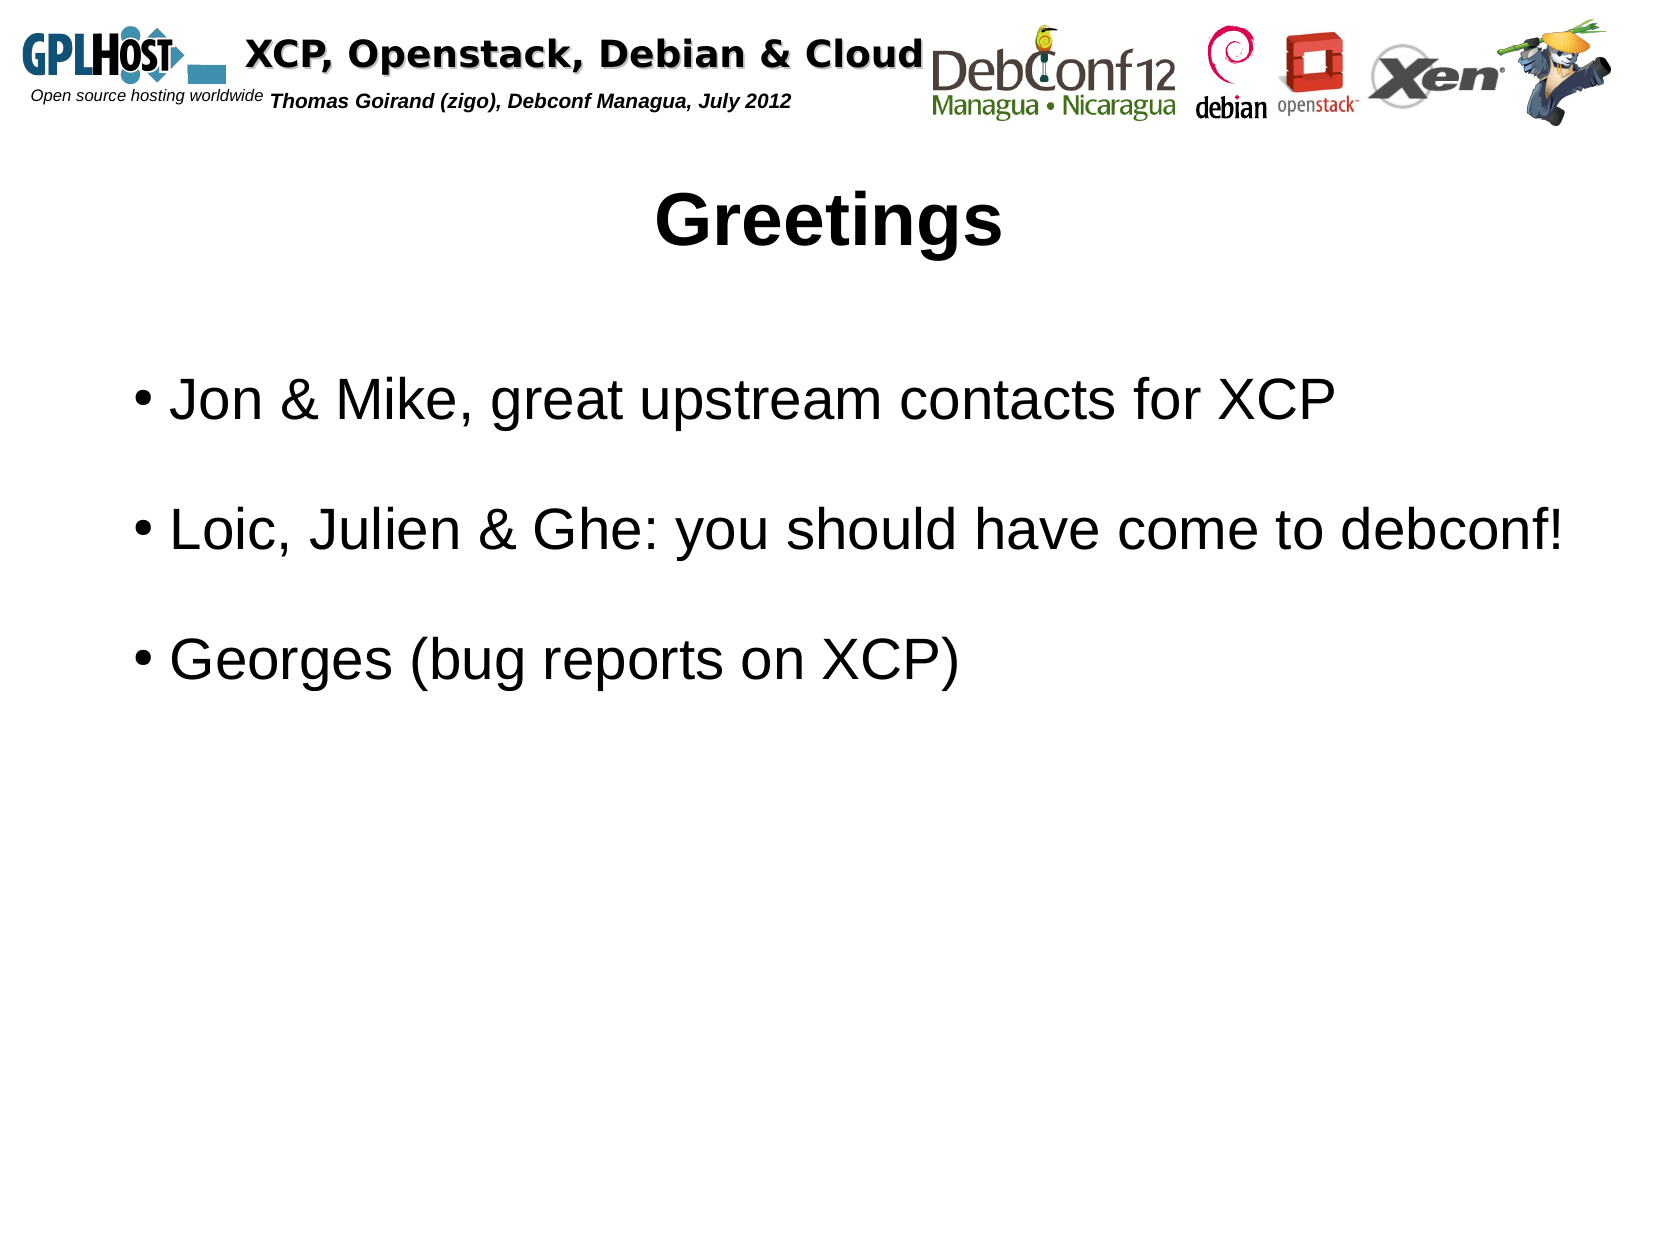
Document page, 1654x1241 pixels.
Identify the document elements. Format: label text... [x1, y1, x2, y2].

picture [1271, 24, 1364, 121]
text_box Jon & Mike, great upstream contacts for XCP Loic, Julien & Ghe: you should have come to debconf! Georges (bug reports on XCP) [118, 359, 1623, 1116]
text_box Greetings [103, 170, 1556, 269]
picture [933, 25, 1175, 121]
picture [1497, 19, 1611, 126]
picture [21, 19, 226, 89]
